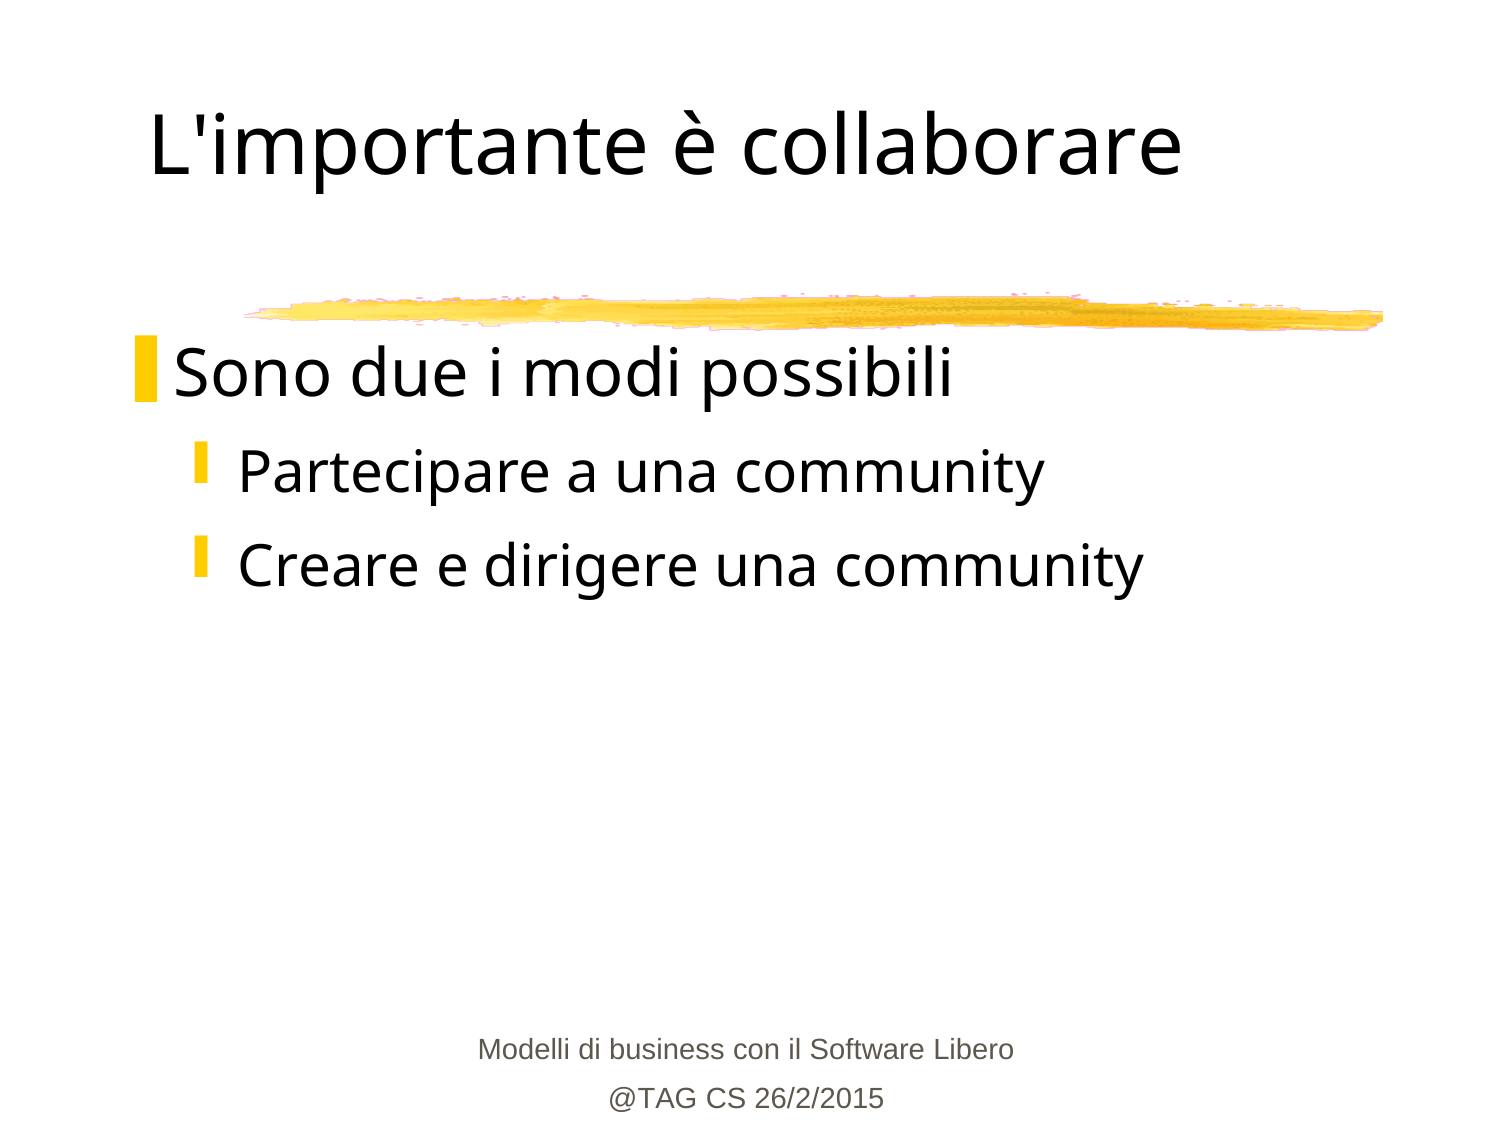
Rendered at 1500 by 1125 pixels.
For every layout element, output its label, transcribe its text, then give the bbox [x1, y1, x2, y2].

picture [244, 300, 1383, 324]
title L'importante è collaborare [147, 0, 1388, 300]
list Sono due i modi possibili Partecipare a una community Creare e dirigere una community [118, 324, 1418, 1020]
